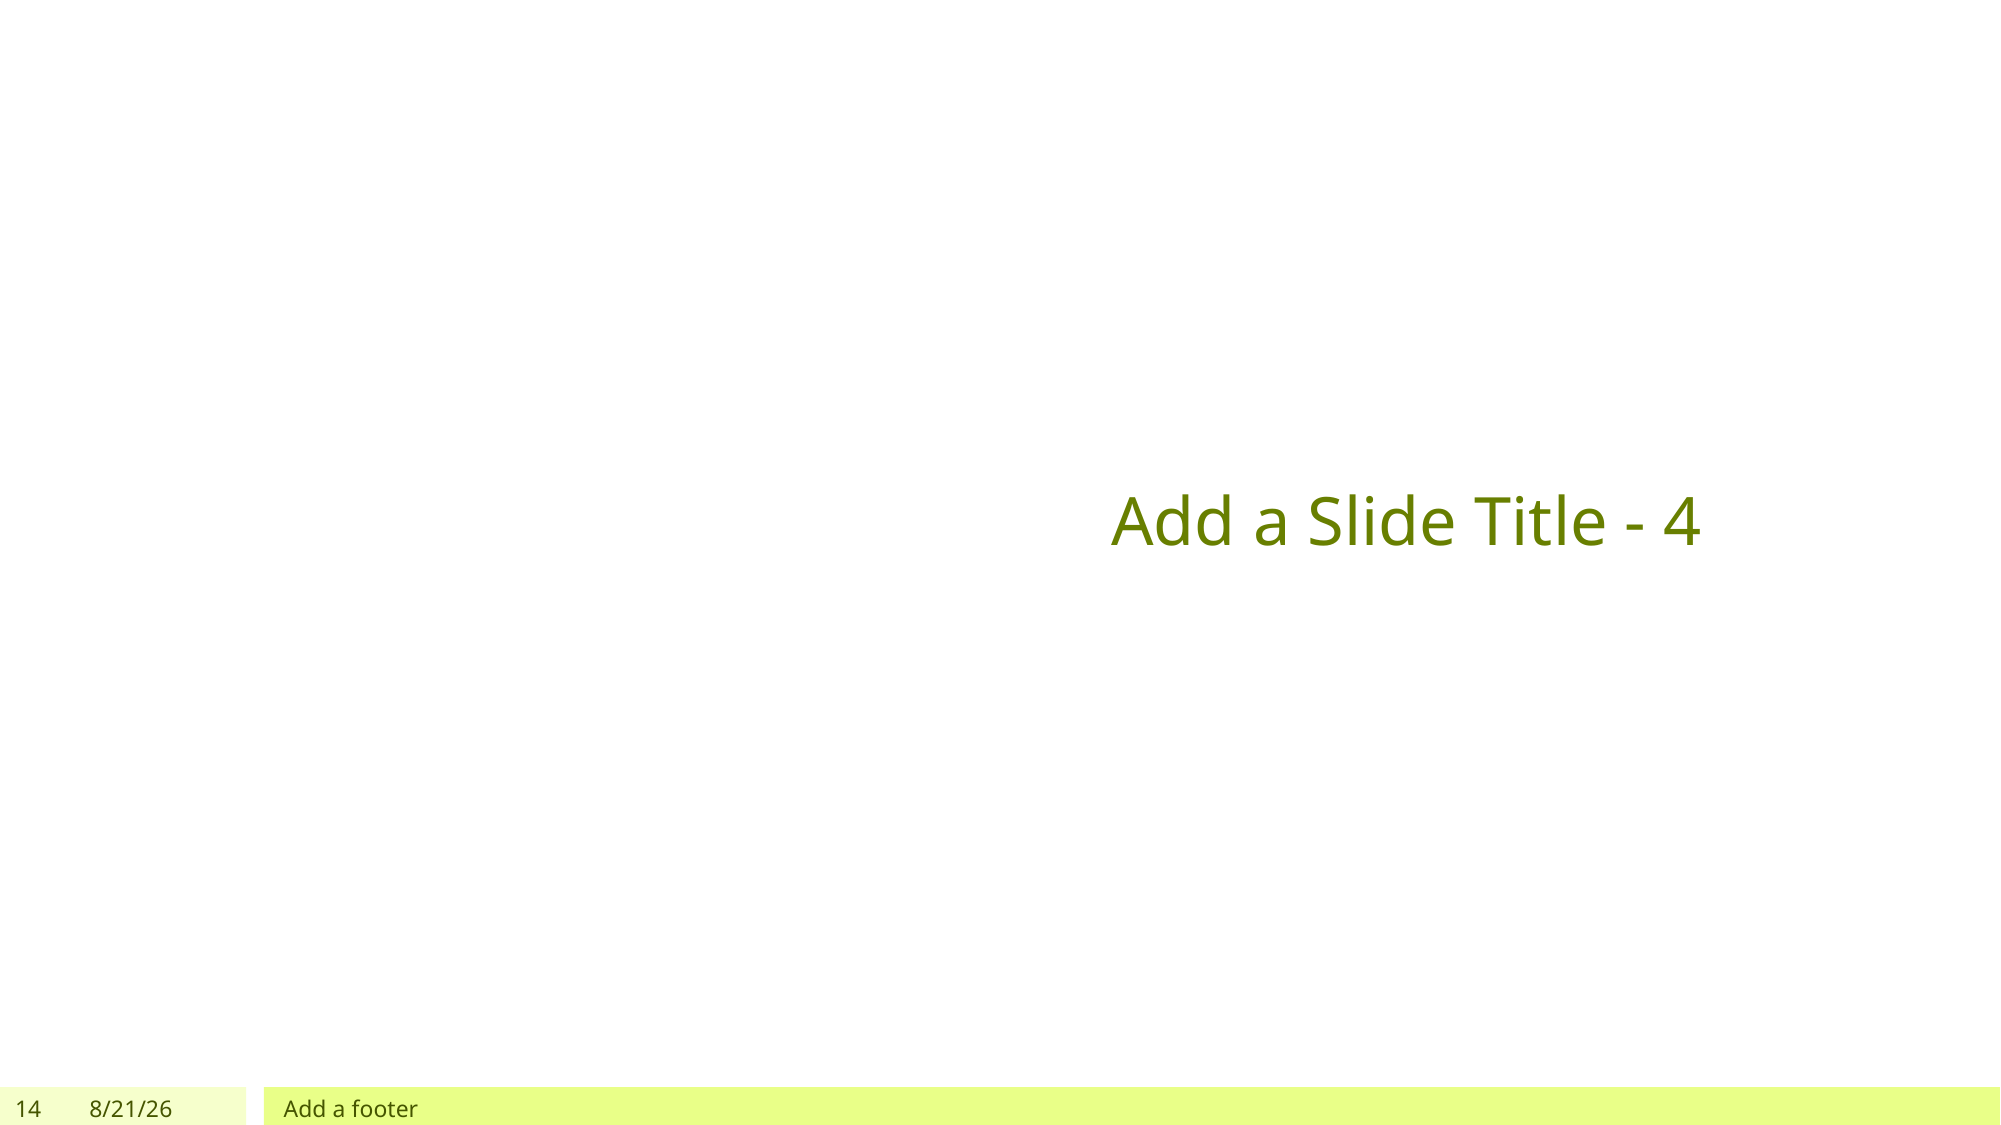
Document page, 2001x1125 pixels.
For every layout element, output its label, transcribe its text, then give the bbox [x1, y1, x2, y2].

title Add a Slide Title - 4 [1096, 150, 1778, 567]
text_box [0, 1087, 68, 1125]
text_box Add a footer [268, 1087, 1769, 1125]
text_box 9/26/2019 [74, 1087, 239, 1125]
